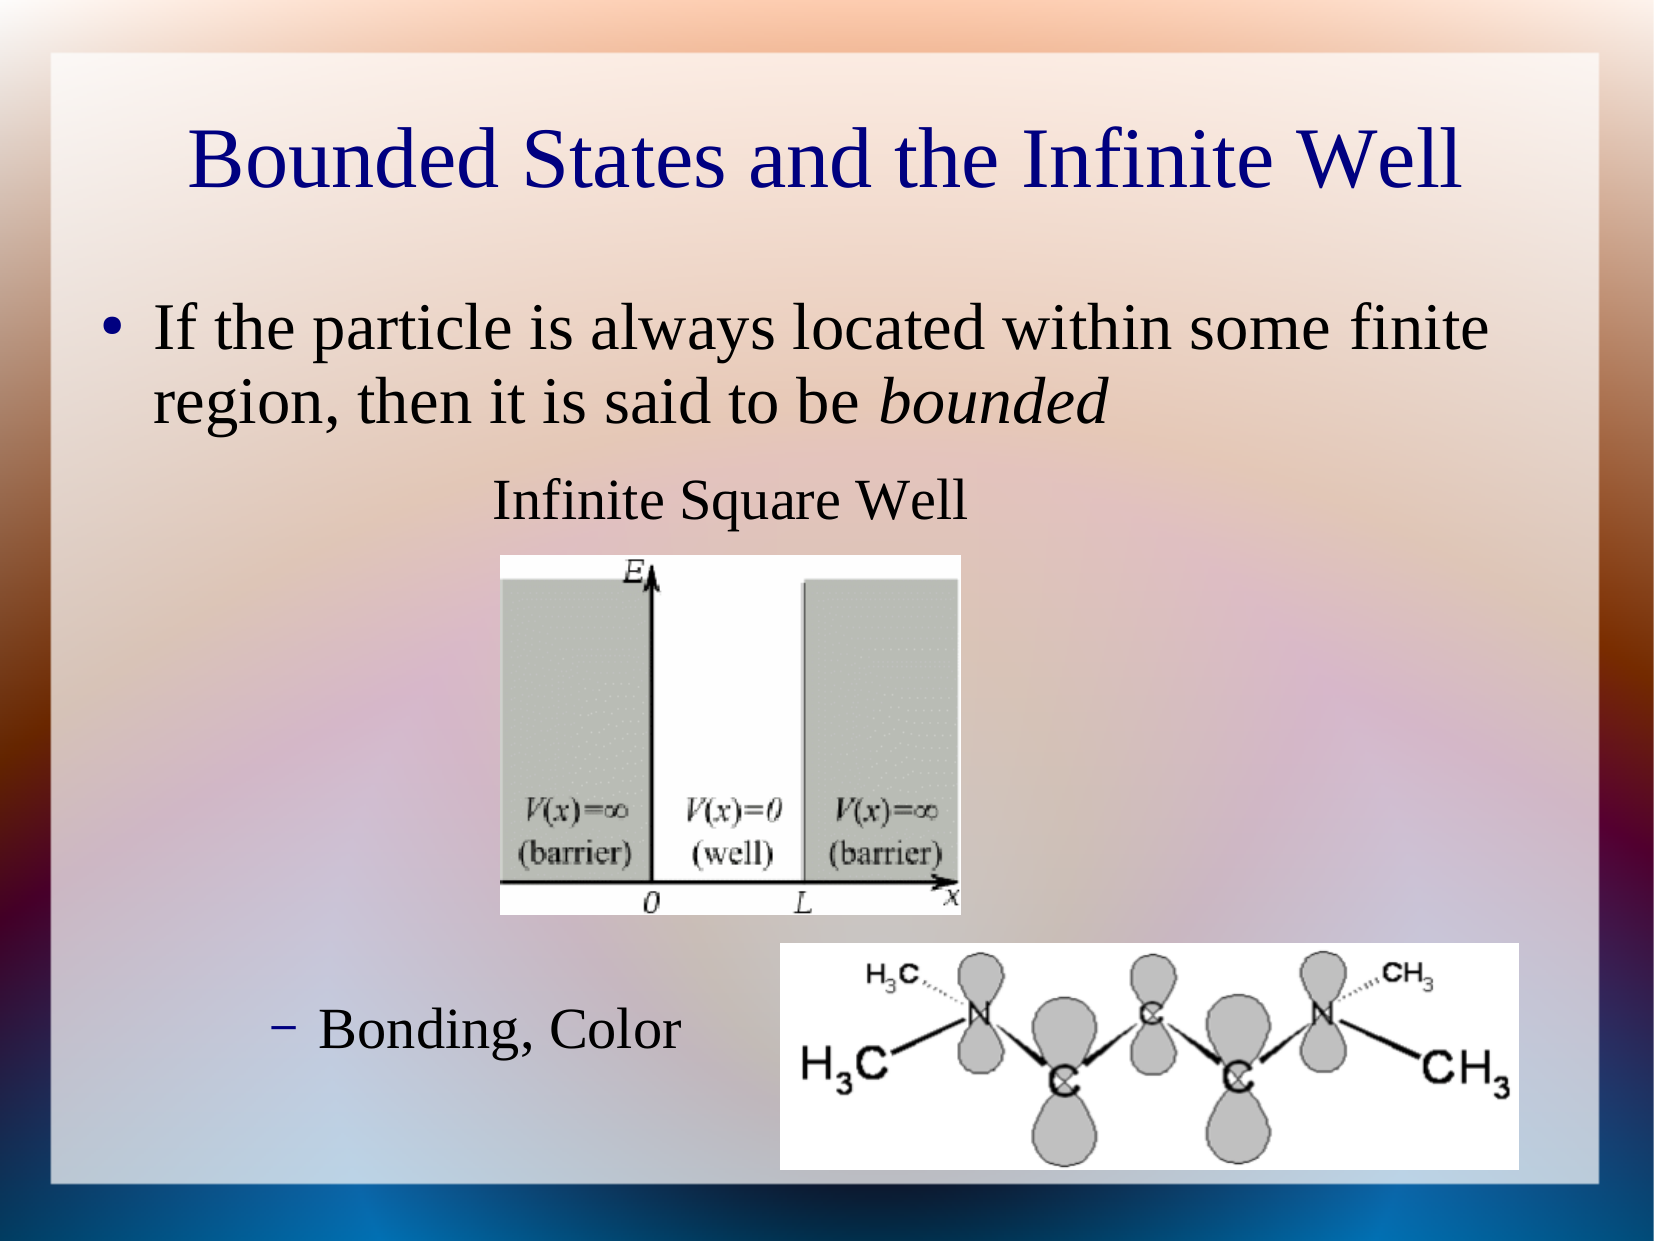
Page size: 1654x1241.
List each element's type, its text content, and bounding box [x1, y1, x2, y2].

title Bounded States and the Infinite Well [82, 55, 1571, 263]
picture [0, 0, 1654, 1241]
list If the particle is always located within some finite region, then it is said to be bounded Infinite Square Well Bonding, Color [82, 290, 1571, 1069]
